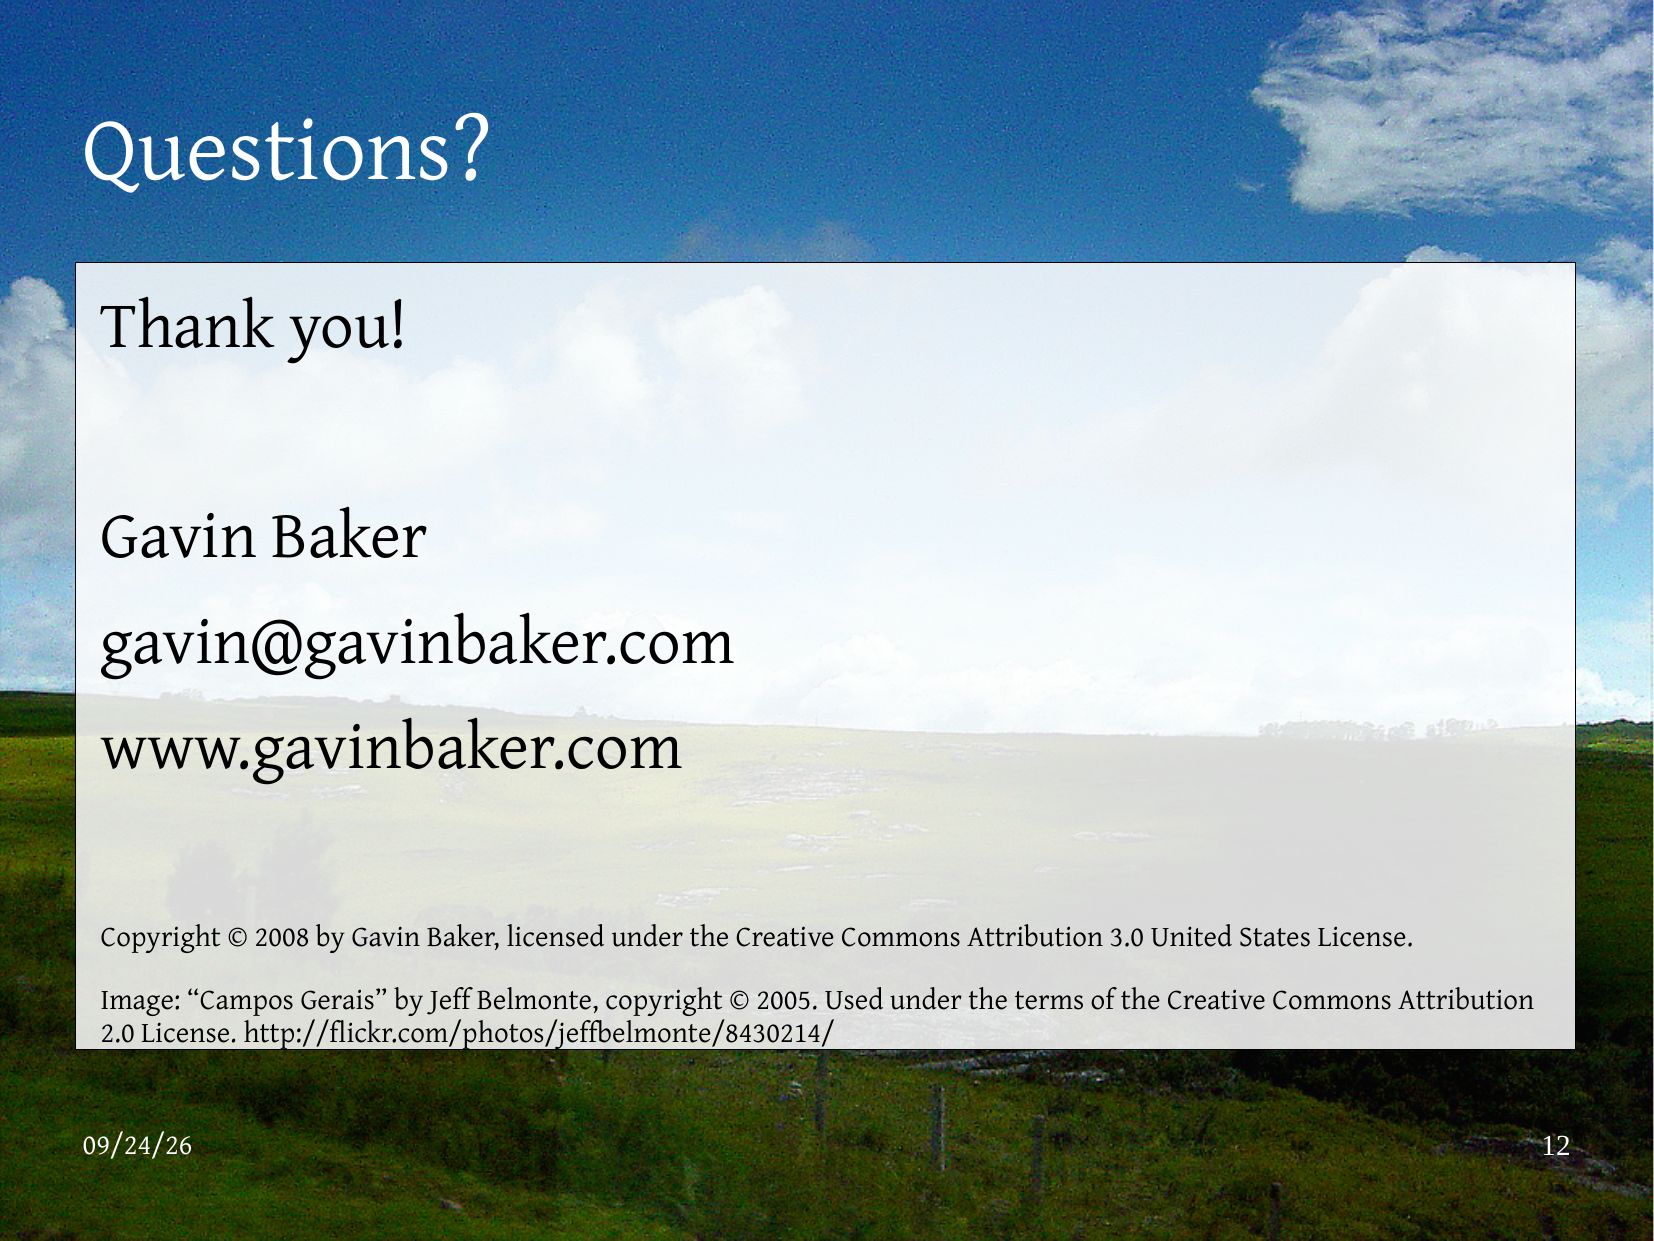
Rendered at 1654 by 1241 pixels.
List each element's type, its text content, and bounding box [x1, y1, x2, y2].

picture [0, 0, 1654, 1241]
list Thank you! Gavin Baker gavin@gavinbaker.com www.gavinbaker.com Copyright © 2008 by Gavin Baker, licensed under the Creative Commons Attribution 3.0 United States License. Image: “Campos Gerais” by Jeff Belmonte, copyright © 2005. Used under the terms of the Creative Commons Attribution 2.0 License. http://flickr.com/photos/jeffbelmonte/8430214/ [82, 290, 1571, 1094]
title Questions? [82, 56, 1571, 250]
